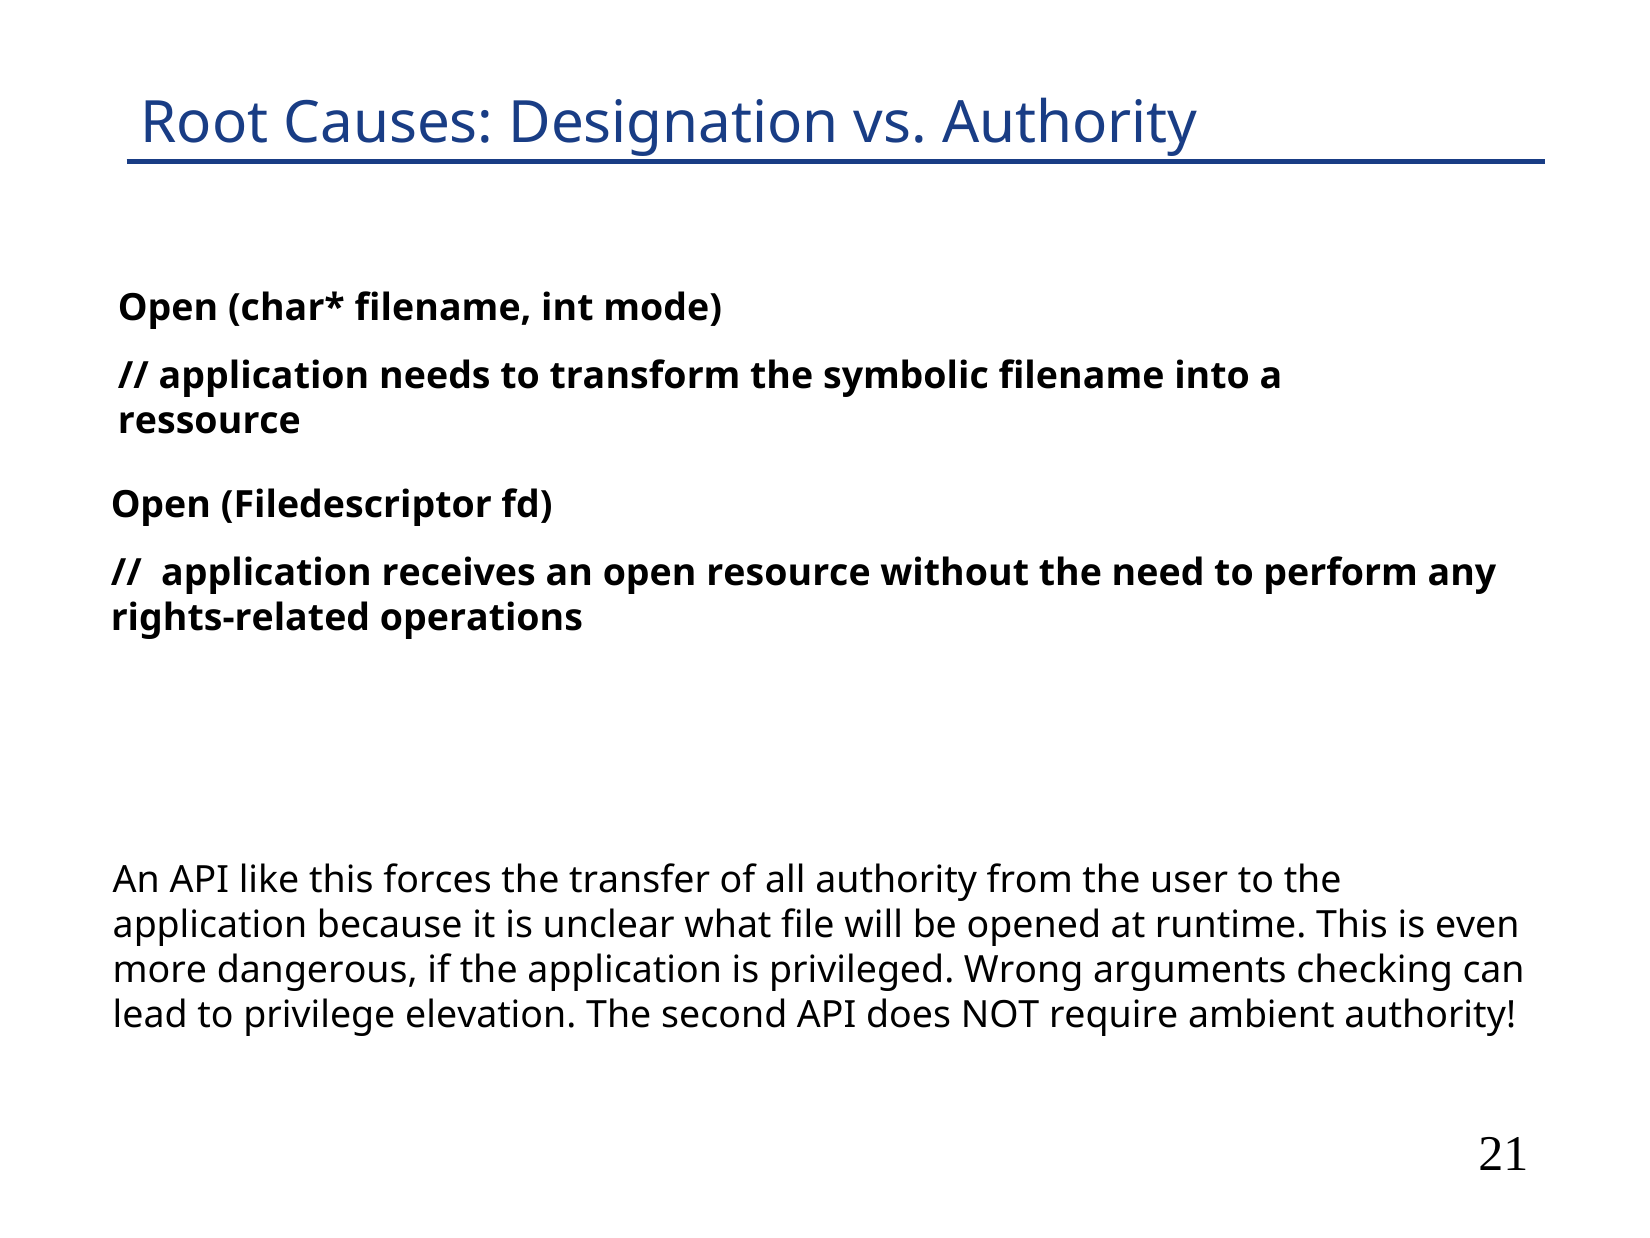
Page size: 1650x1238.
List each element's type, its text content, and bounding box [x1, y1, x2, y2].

text_box An API like this forces the transfer of all authority from the user to the application because it is unclear what file will be opened at runtime. This is even more dangerous, if the application is privileged. Wrong arguments checking can lead to privilege elevation. The second API does NOT require ambient authority! [112, 854, 1531, 1035]
text_box Open (Filedescriptor fd) // application receives an open resource without the need to perform any rights-related operations [110, 479, 1516, 639]
text_box Open (char* filename, int mode) // application needs to transform the symbolic filename into a ressource [117, 282, 1436, 442]
title Root Causes: Designation vs. Authority [125, 0, 1546, 155]
